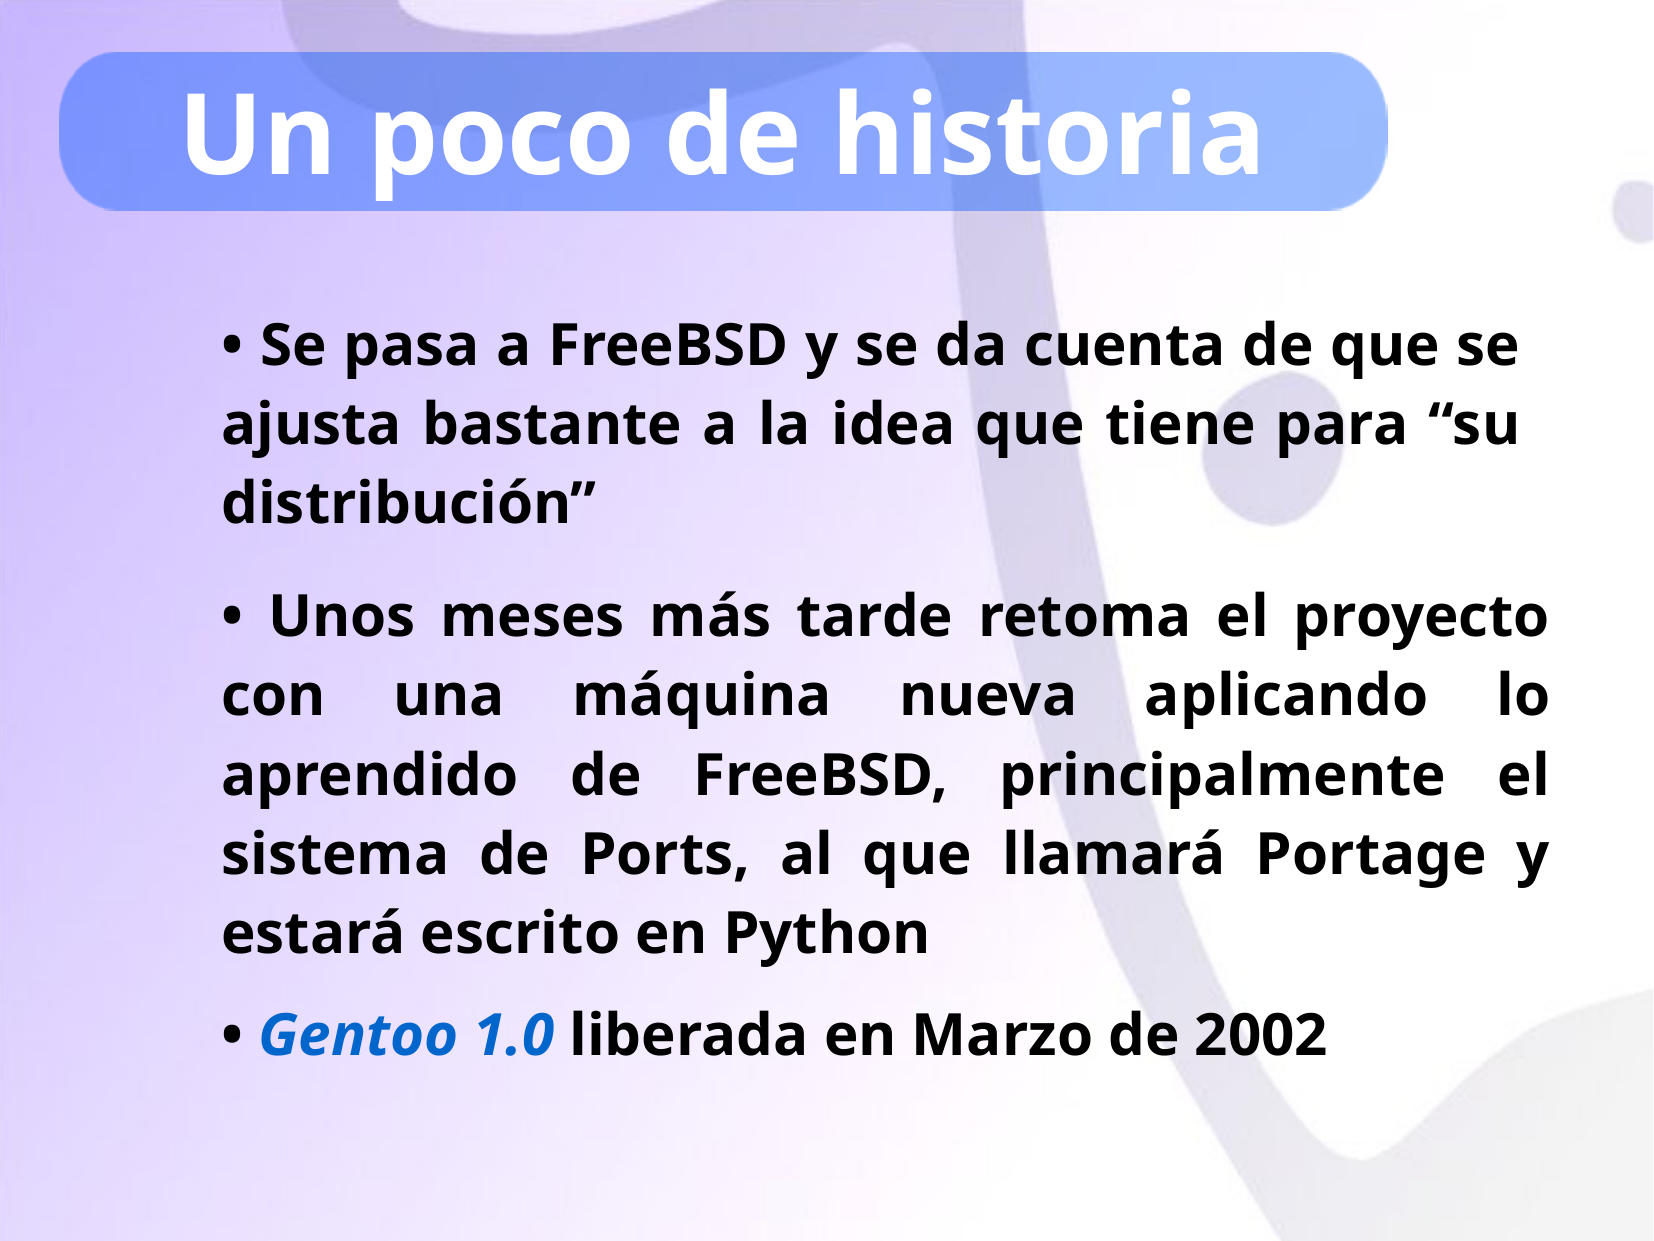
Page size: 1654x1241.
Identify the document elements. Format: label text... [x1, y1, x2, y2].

text_box • Unos meses más tarde retoma el proyecto con una máquina nueva aplicando lo aprendido de FreeBSD, principalmente el sistema de Ports, al que llamará Portage y estará escrito en Python [206, 566, 1565, 967]
picture [0, 0, 1654, 1241]
text_box • Se pasa a FreeBSD y se da cuenta de que se ajusta bastante a la idea que tiene para “su distribución” [206, 295, 1536, 542]
text_box • Gentoo 1.0 liberada en Marzo de 2002 [206, 986, 1565, 1079]
